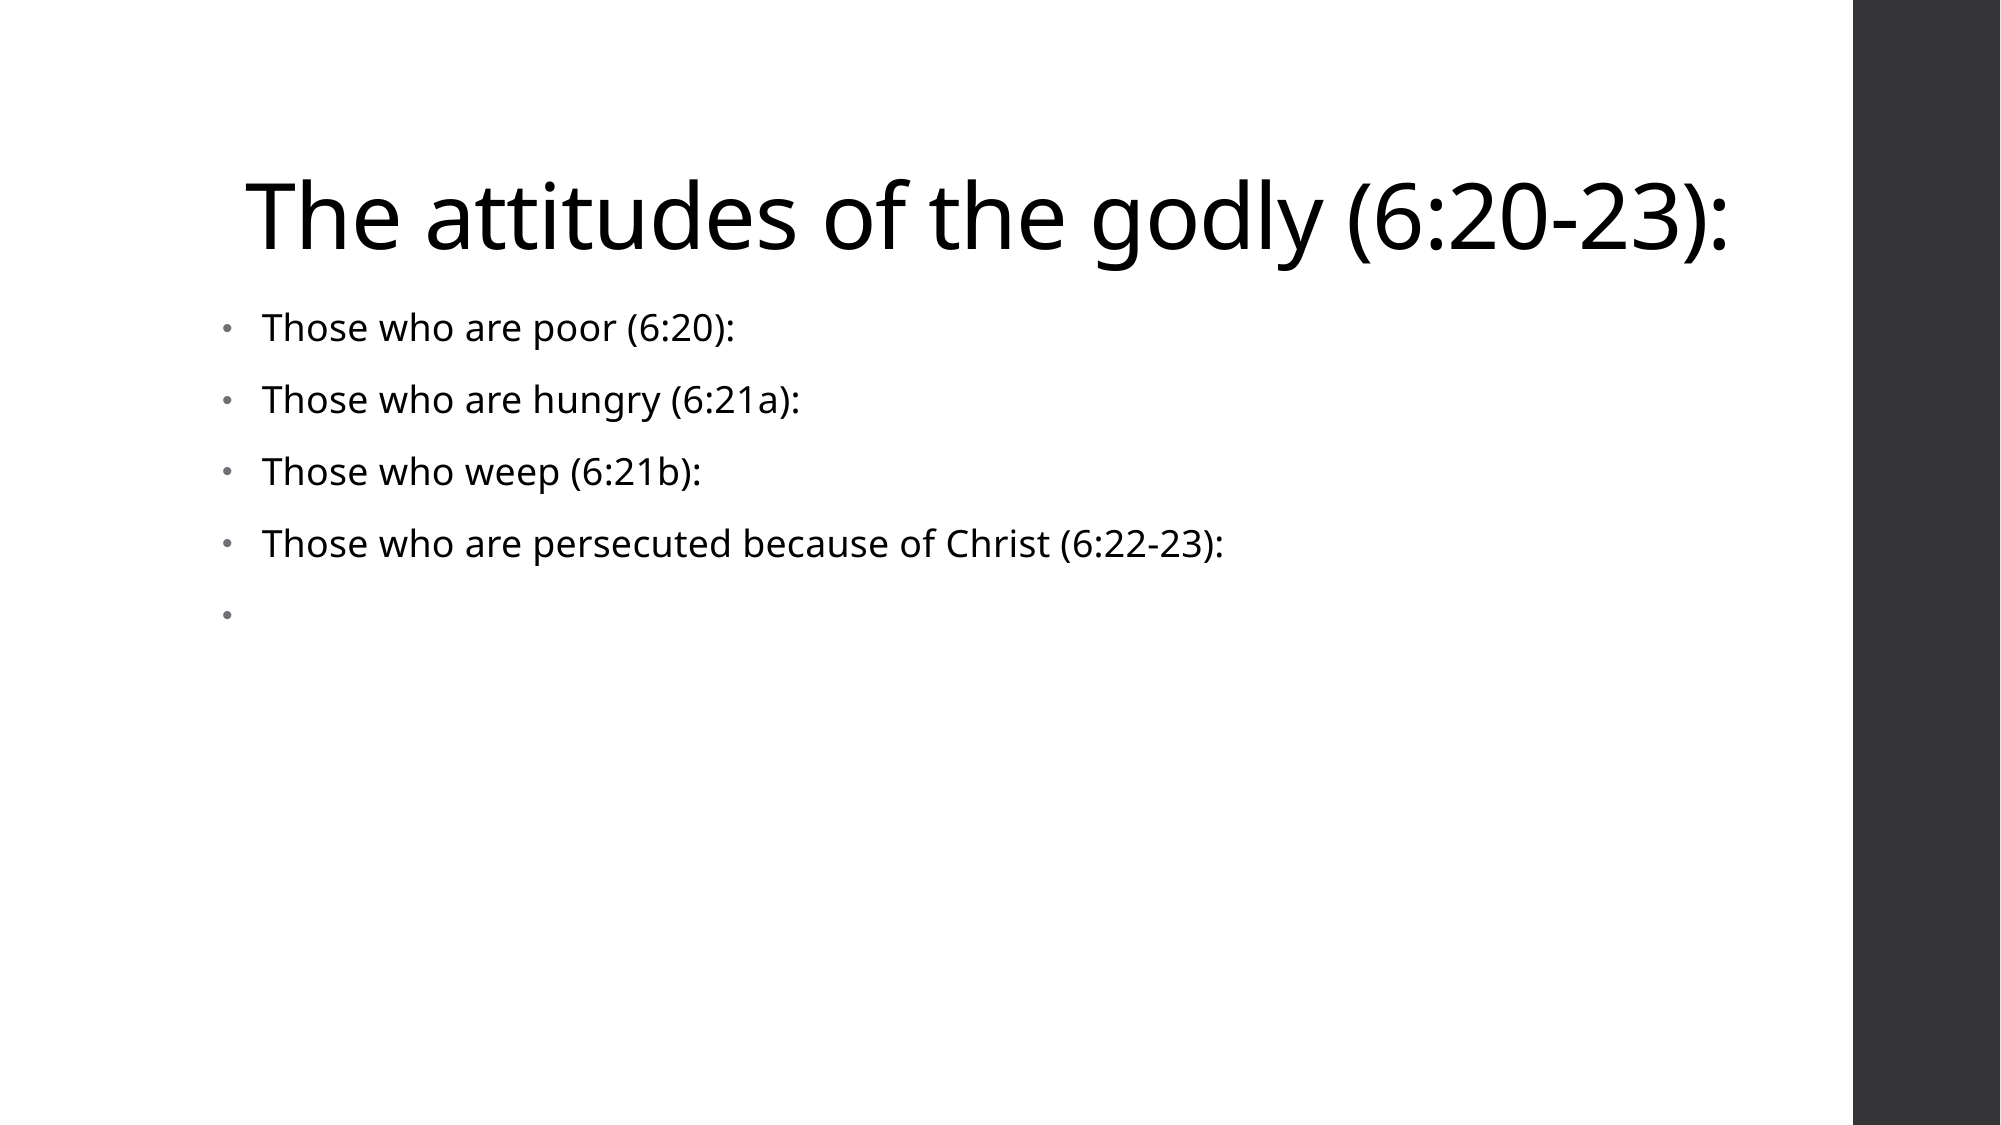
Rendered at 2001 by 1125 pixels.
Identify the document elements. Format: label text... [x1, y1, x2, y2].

title The attitudes of the godly (6:20-23): [206, 60, 1797, 278]
list Those who are poor (6:20): Those who are hungry (6:21a): Those who weep (6:21b): Those who are persecuted because of Christ (6:22-23): [206, 299, 1617, 1014]
